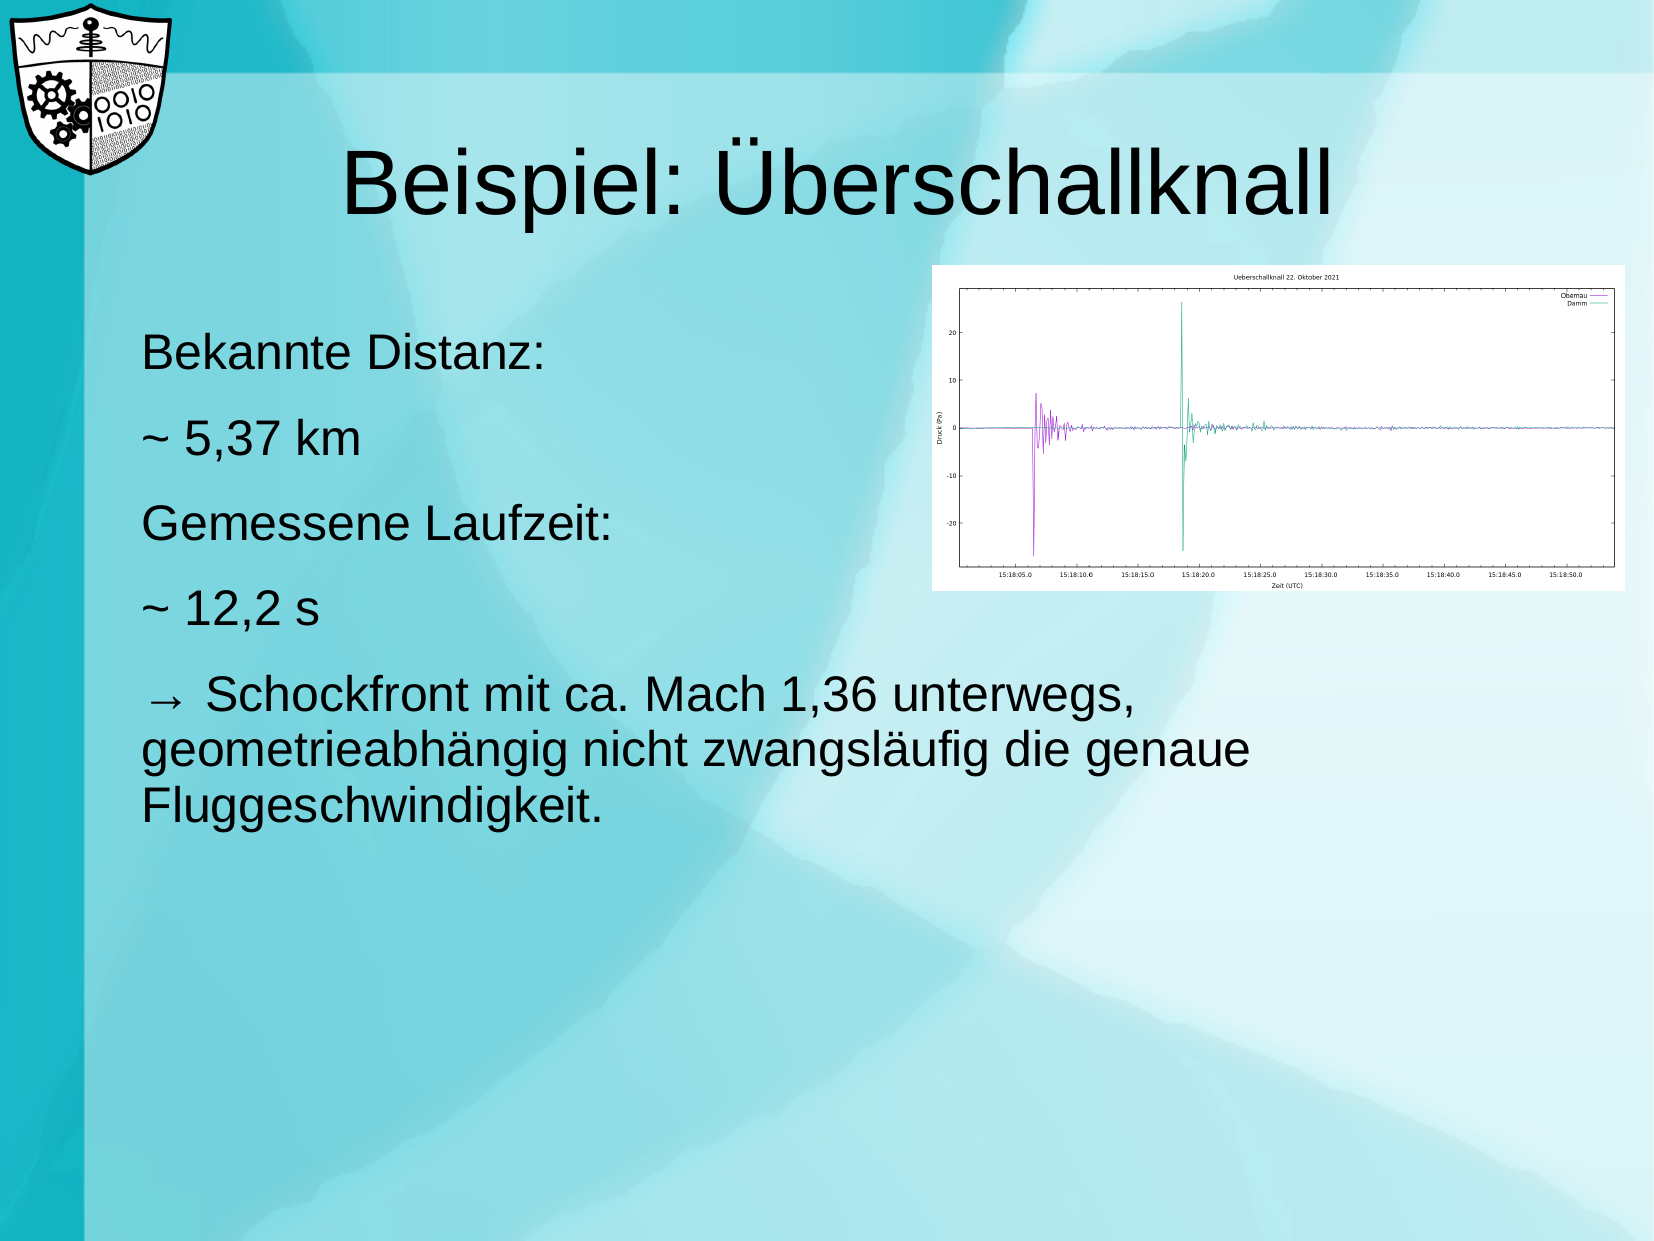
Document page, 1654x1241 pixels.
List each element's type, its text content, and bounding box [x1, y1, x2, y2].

title Beispiel: Überschallknall [94, 78, 1583, 287]
picture [0, 0, 1654, 1241]
list Bekannte Distanz: ~ 5,37 km Gemessene Laufzeit: ~ 12,2 s → Schockfront mit ca. Mach 1,36 unterwegs, geometrieabhängig nicht zwangsläufig die genaue Fluggeschwindigkeit. [141, 324, 1506, 1162]
